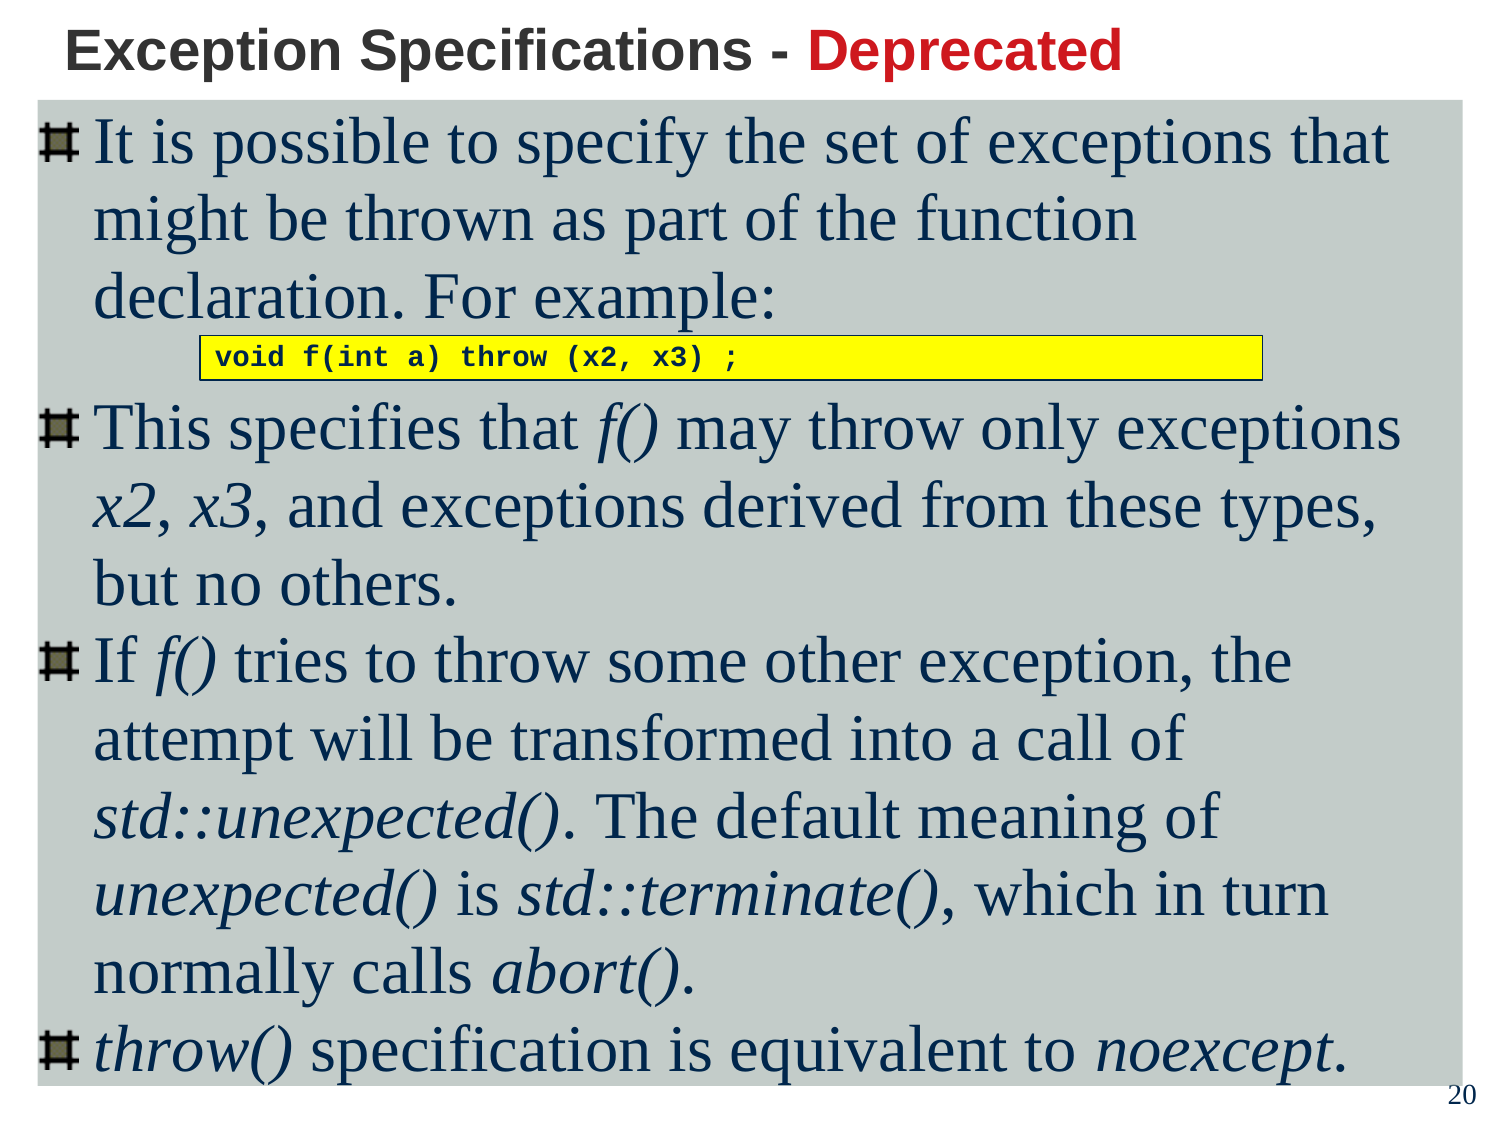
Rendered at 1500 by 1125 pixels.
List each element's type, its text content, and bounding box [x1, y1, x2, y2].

title Exception Specifications - Deprecated [50, 0, 1450, 91]
text_box void f(int a) throw (x2, x3) ; [200, 335, 1263, 385]
list It is possible to specify the set of exceptions that might be thrown as part of the function declaration. For example: This specifies that f() may throw only exceptions x2, x3, and exceptions derived from these types, but no others. If f() tries to throw some other exception, the attempt will be transformed into a call of std::unexpected(). The default meaning of unexpected() is std::terminate(), which in turn normally calls abort(). throw() specification is equivalent to noexcept. [37, 99, 1463, 1079]
